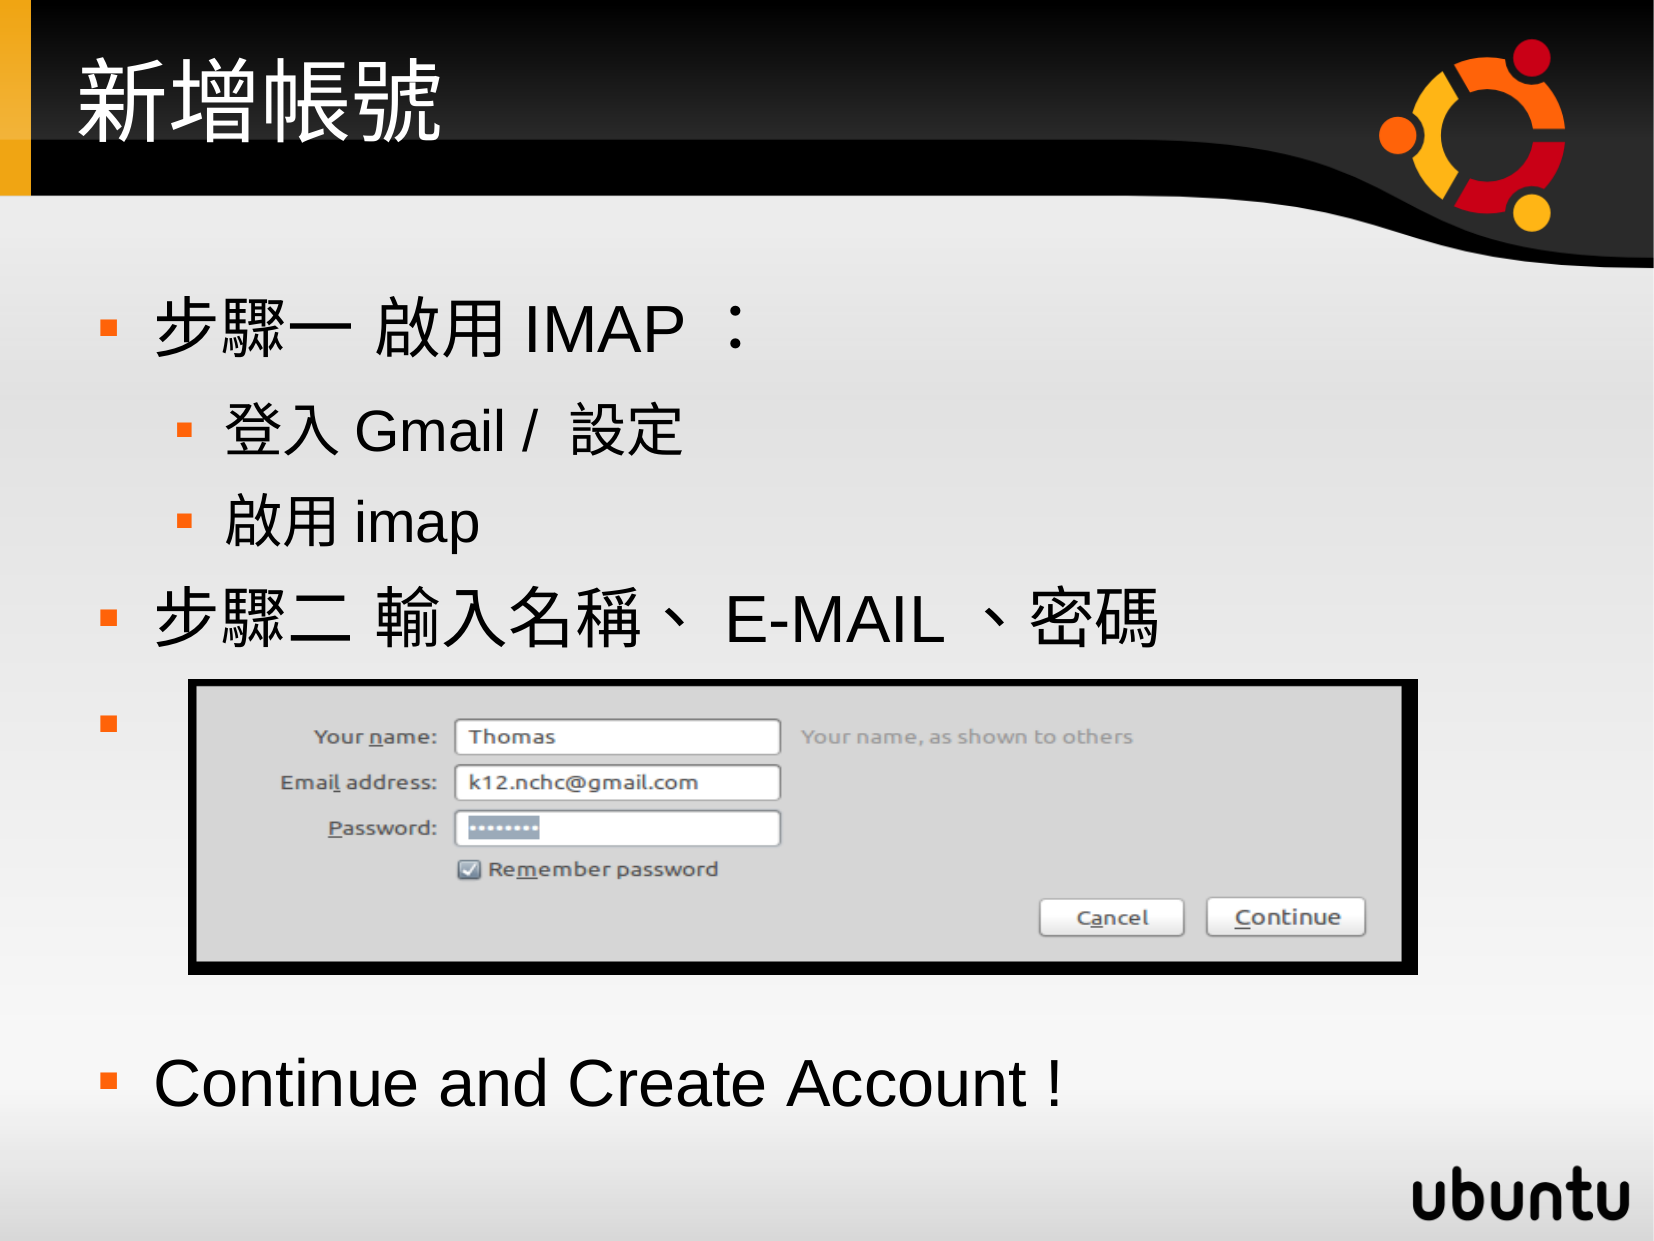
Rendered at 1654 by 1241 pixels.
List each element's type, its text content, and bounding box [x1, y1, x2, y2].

picture [0, 0, 1654, 1241]
list 步驟一 啟用IMAP： 登入Gmail / 設定 啟用imap 步驟二 輸入名稱、E-MAIL、密碼 Continue and Create Account ! [82, 290, 1571, 1133]
title 新增帳號 [76, 7, 1565, 200]
